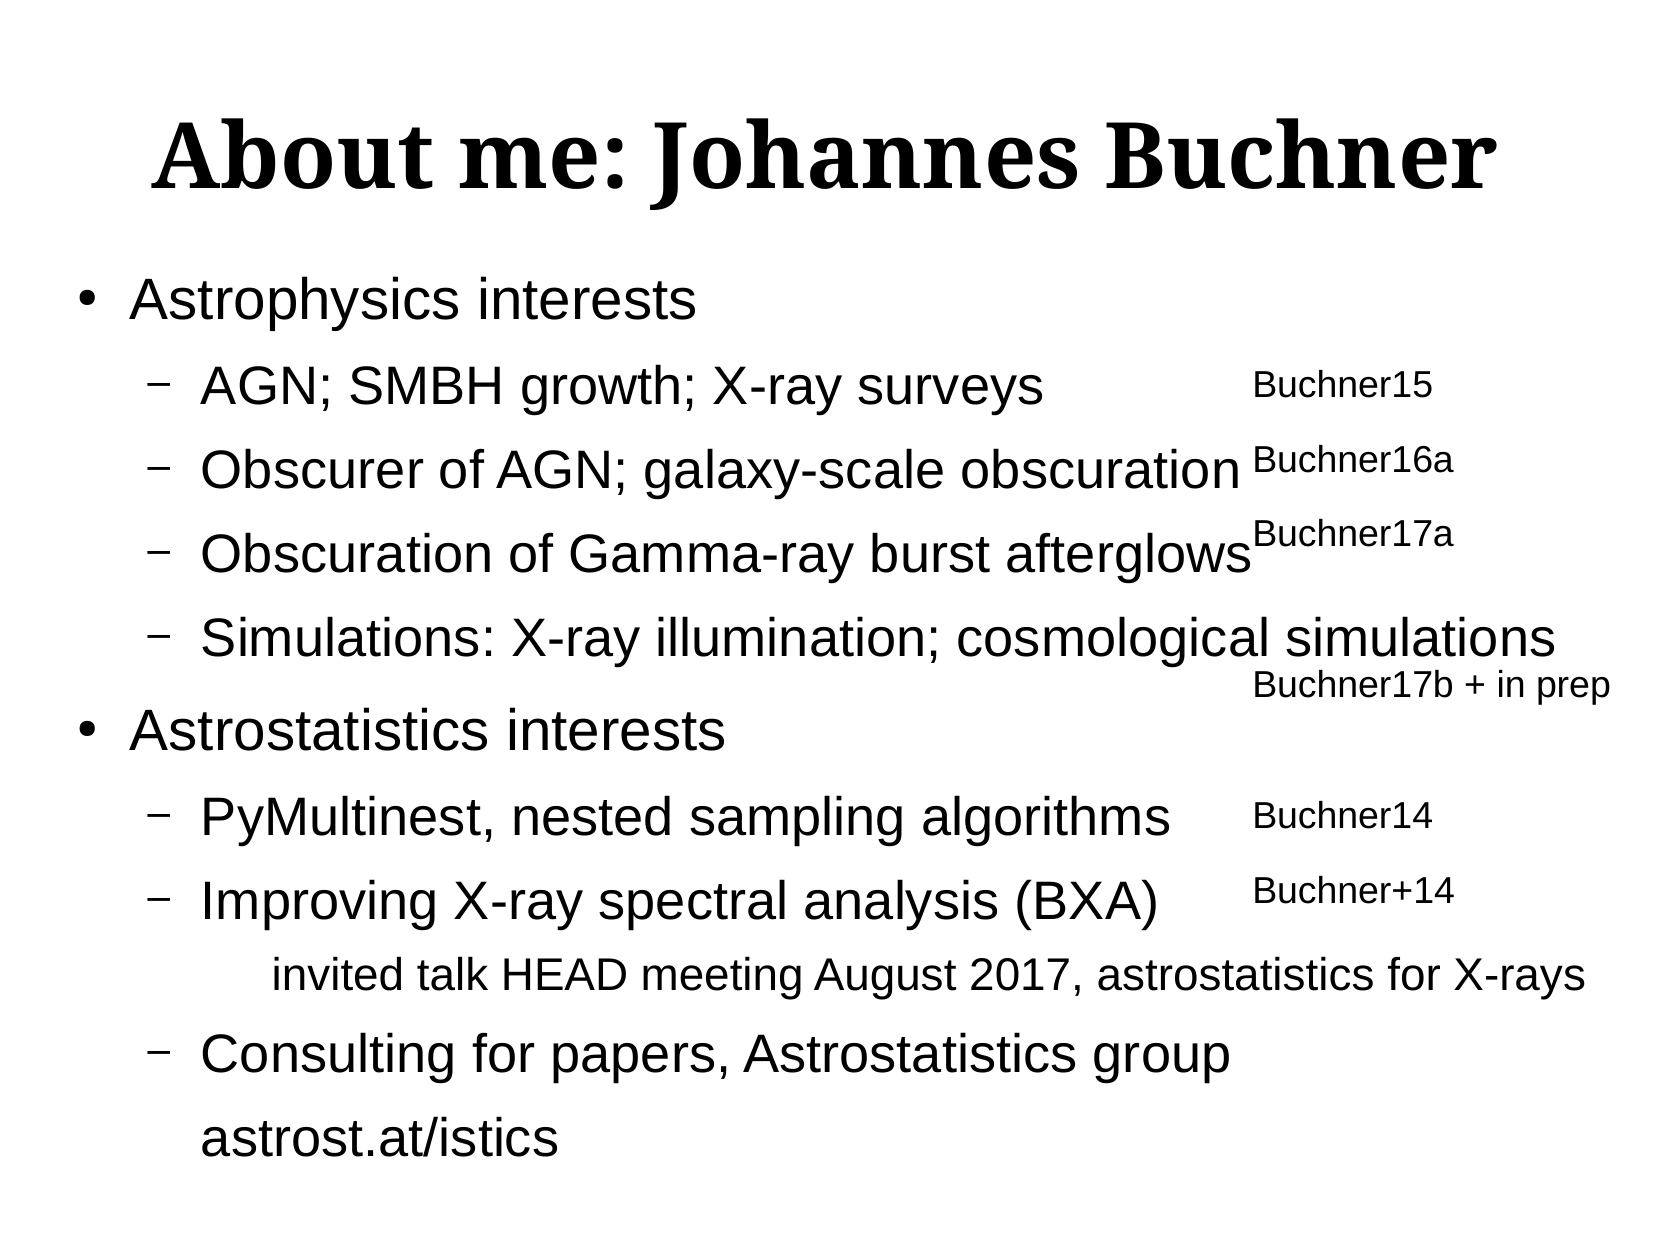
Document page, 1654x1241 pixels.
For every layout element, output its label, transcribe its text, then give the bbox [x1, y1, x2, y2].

text_box Buchner16a [1237, 430, 1538, 488]
text_box Buchner14 [1237, 787, 1538, 845]
text_box Buchner17a [1237, 505, 1538, 563]
title About me: Johannes Buchner [64, 44, 1588, 262]
list Astrophysics interests AGN; SMBH growth; X-ray surveys Obscurer of AGN; galaxy-scale obscuration Obscuration of Gamma-ray burst afterglows Simulations: X-ray illumination; cosmological simulations Astrostatistics interests PyMultinest, nested sampling algorithms Improving X-ray spectral analysis (BXA) invited talk HEAD meeting August 2017, astrostatistics for X-rays Consulting for papers, Astrostatistics group astrost.at/istics [59, 266, 1589, 1241]
text_box Buchner15 [1237, 355, 1538, 413]
text_box Buchner17b + in prep [1237, 655, 1654, 755]
text_box Buchner+14 [1237, 862, 1538, 920]
